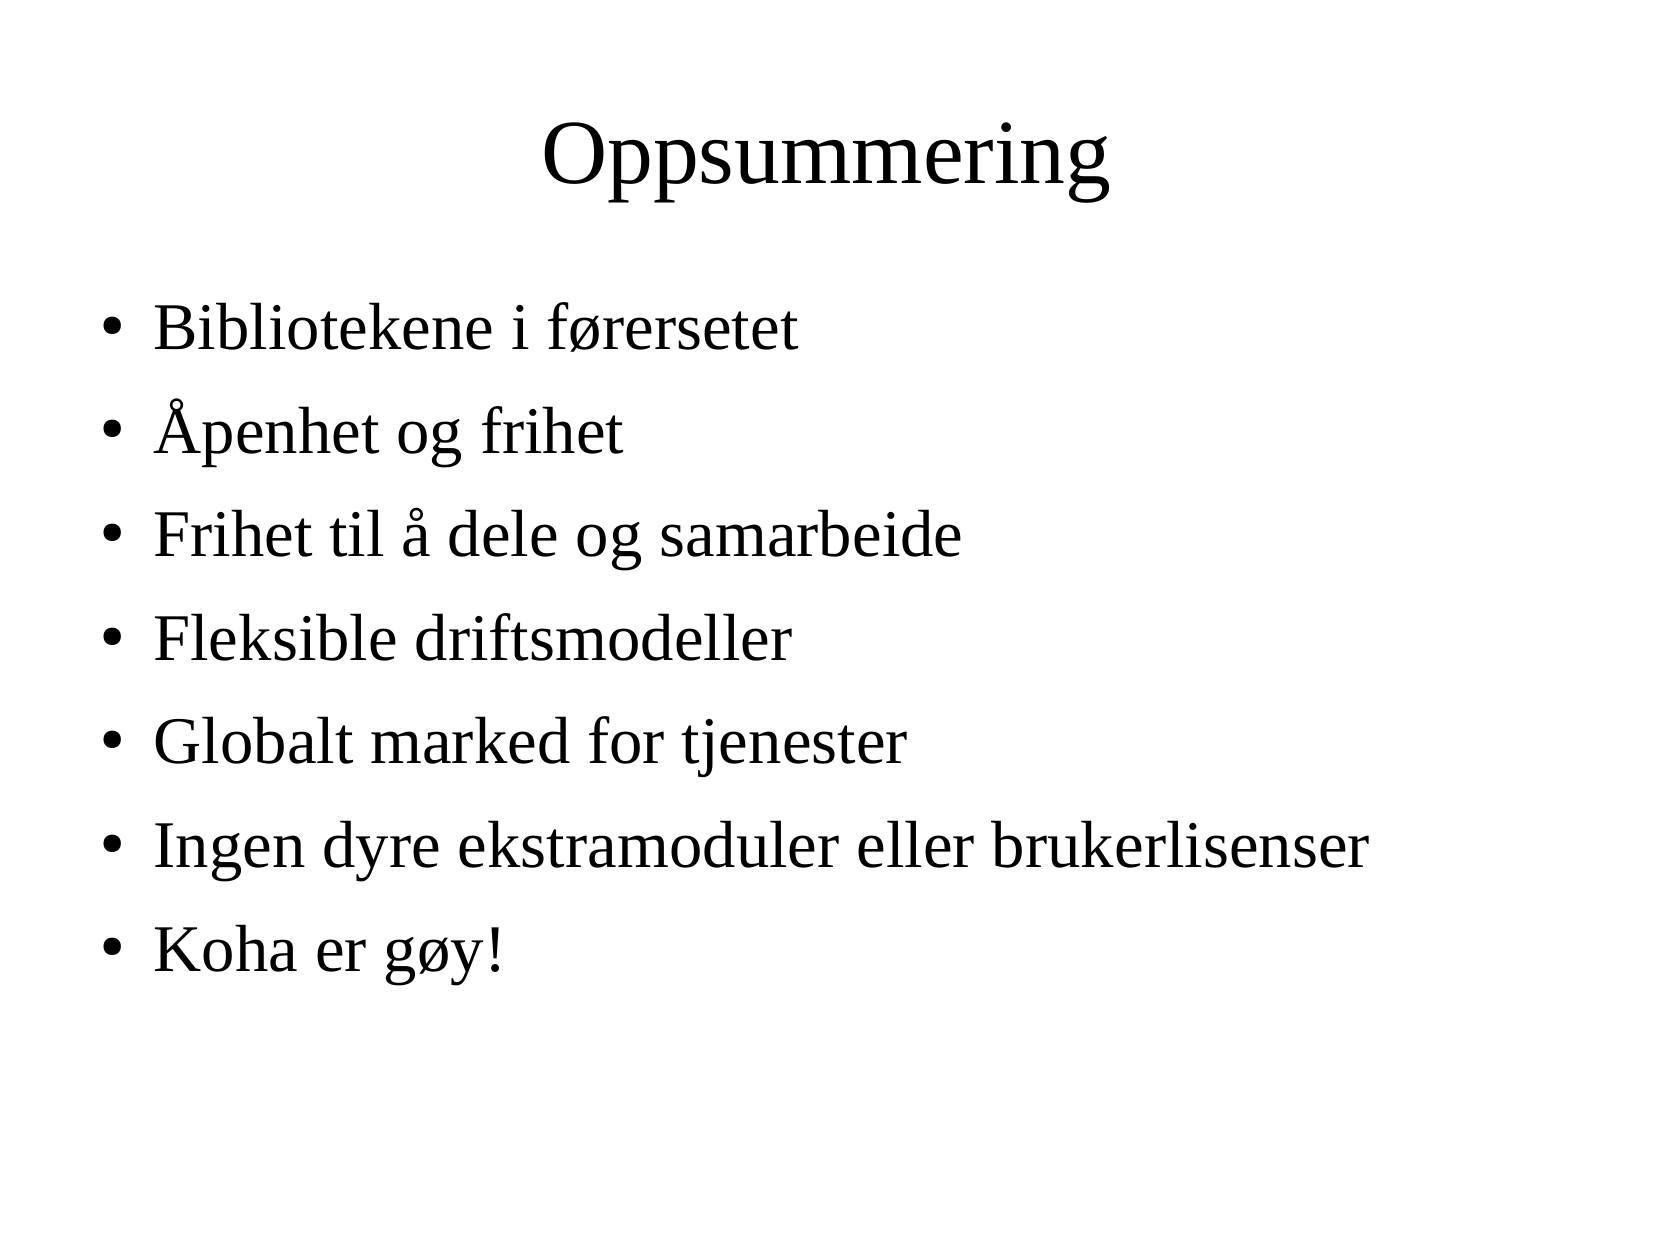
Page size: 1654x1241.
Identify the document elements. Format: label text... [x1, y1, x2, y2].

list Bibliotekene i førersetet Åpenhet og frihet Frihet til å dele og samarbeide Fleksible driftsmodeller Globalt marked for tjenester Ingen dyre ekstramoduler eller brukerlisenser Koha er gøy! [82, 290, 1571, 1010]
title Oppsummering [82, 49, 1571, 257]
